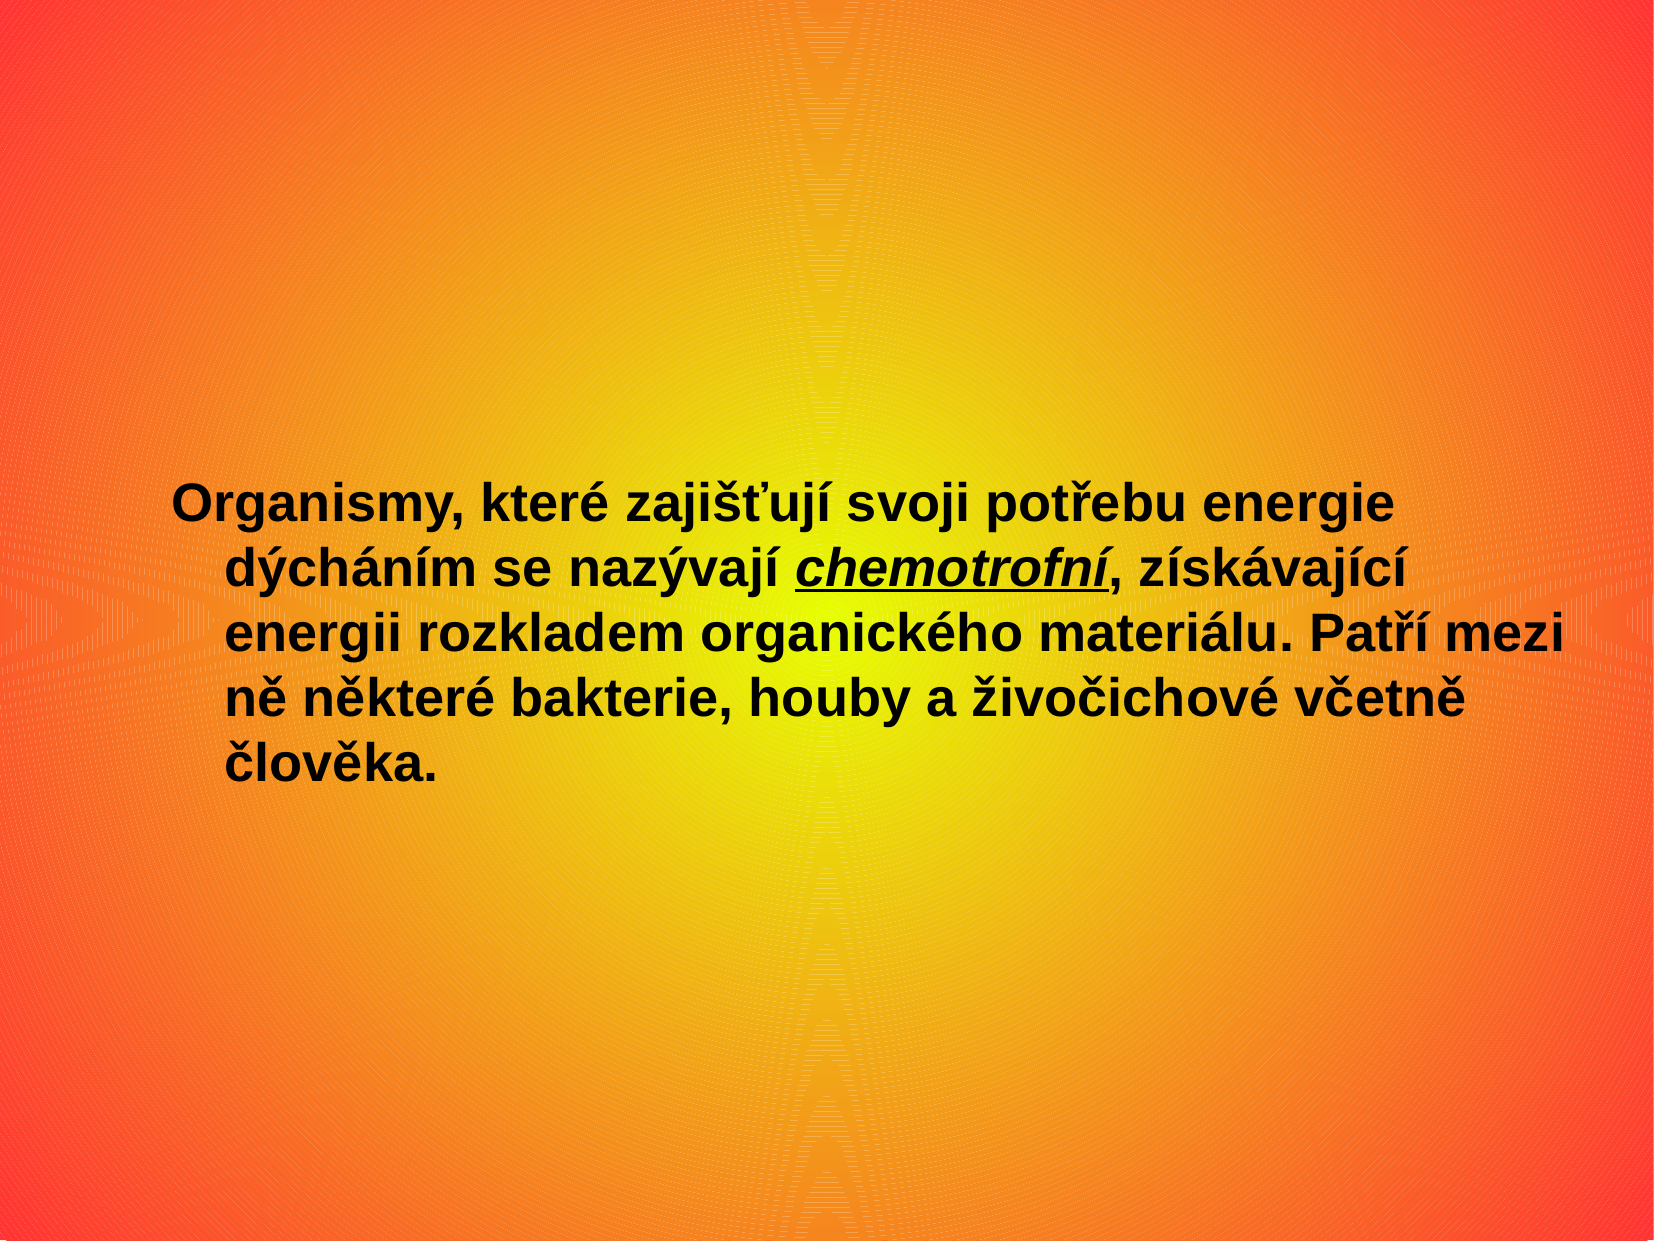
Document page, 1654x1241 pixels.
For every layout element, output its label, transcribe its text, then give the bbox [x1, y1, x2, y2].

list Organismy, které zajišťují svoji potřebu energie dýcháním se nazývají chemotrofní, získávající energii rozkladem organického materiálu. Patří mezi ně některé bakterie, houby a živočichové včetně člověka. [82, 277, 1571, 963]
